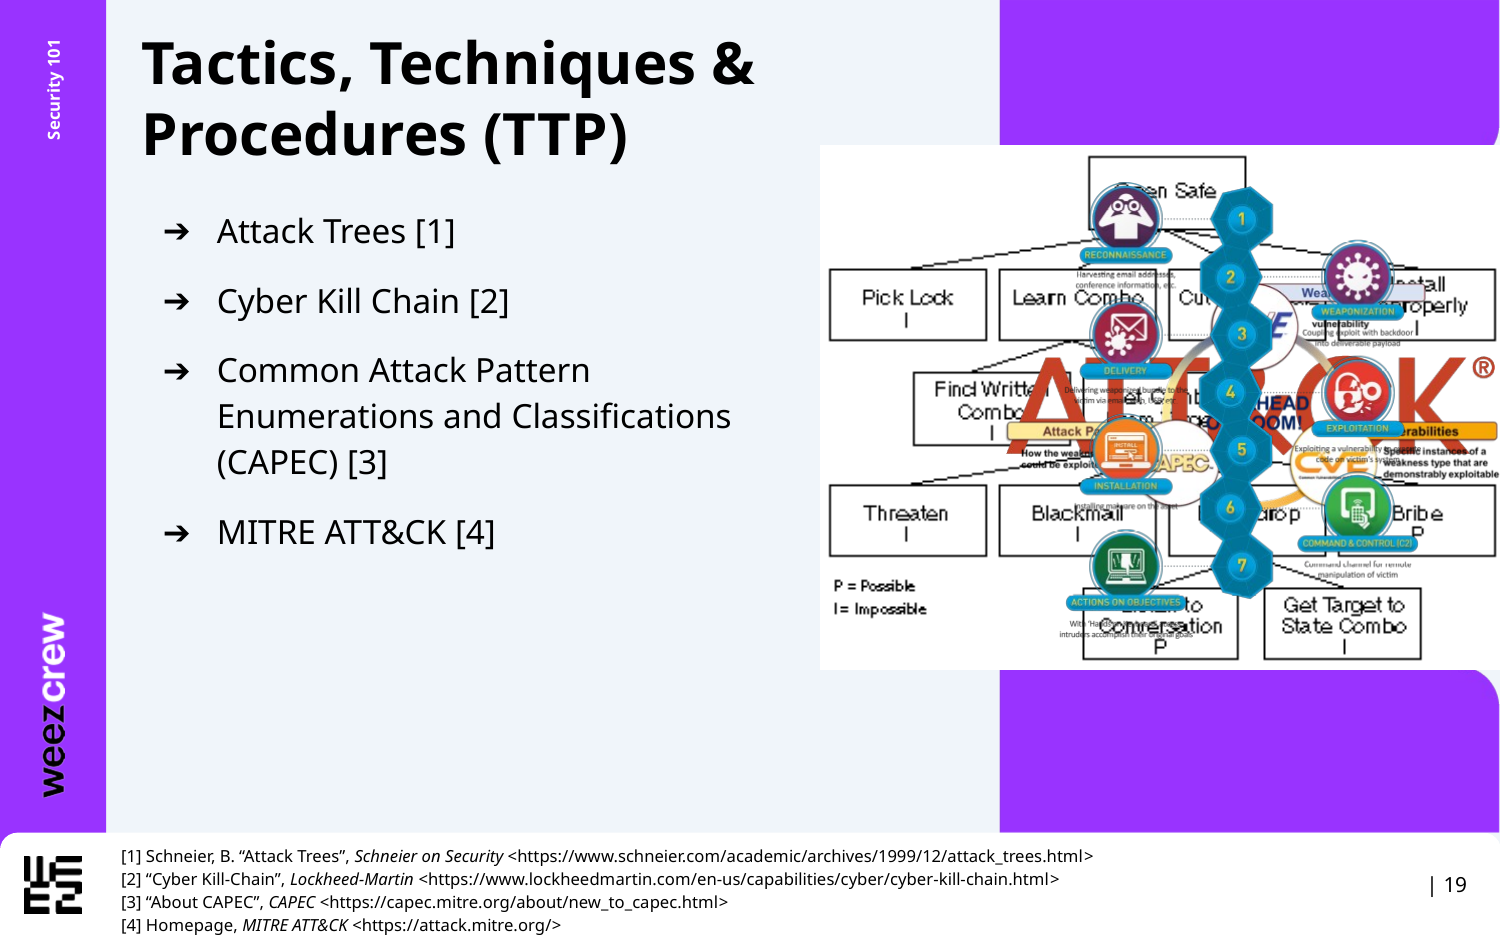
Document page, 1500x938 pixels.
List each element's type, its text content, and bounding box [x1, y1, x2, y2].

picture [43, 612, 65, 798]
list Attack Trees [1] Cyber Kill Chain [2] Common Attack Pattern Enumerations and Classifications (CAPEC) [3] MITRE ATT&CK [4] [126, 188, 788, 809]
picture [24, 856, 82, 914]
subtitle [1] Schneier, B. “Attack Trees”, Schneier on Security <https://www.schneier.com/academic/archives/1999/12/attack_trees.html> [2] “Cyber Kill-Chain”, Lockheed-Martin <https://www.lockheedmartin.com/en-us/capabilities/cyber/cyber-kill-chain.html> [3] “About CAPEC”, CAPEC <https://capec.mitre.org/about/new_to_capec.html> [4] Homepage, MITRE ATT&CK <https://attack.mitre.org/> [106, 838, 1426, 938]
title Security 101 [0, 24, 107, 497]
title Tactics, Techniques & Procedures (TTP) [126, 24, 788, 170]
slide_number | <number> [1426, 850, 1482, 922]
picture [820, 0, 1500, 833]
